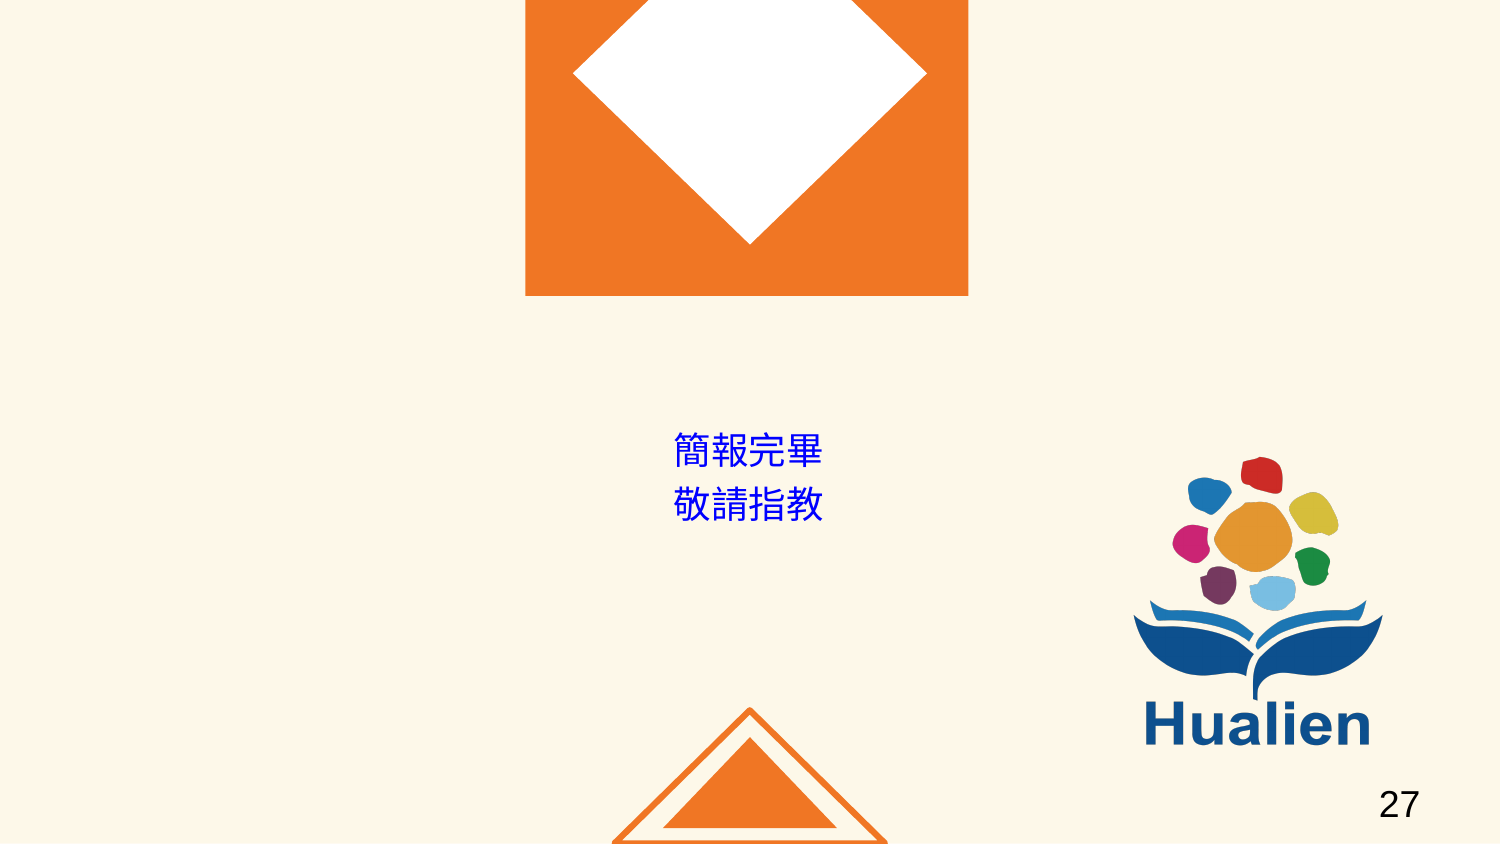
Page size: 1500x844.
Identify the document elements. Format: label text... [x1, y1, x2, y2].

text_box [572, 0, 928, 245]
picture [1110, 453, 1406, 749]
text_box 27 [1364, 776, 1447, 837]
text_box 簡報完畢 敬請指教 [377, 427, 1121, 523]
